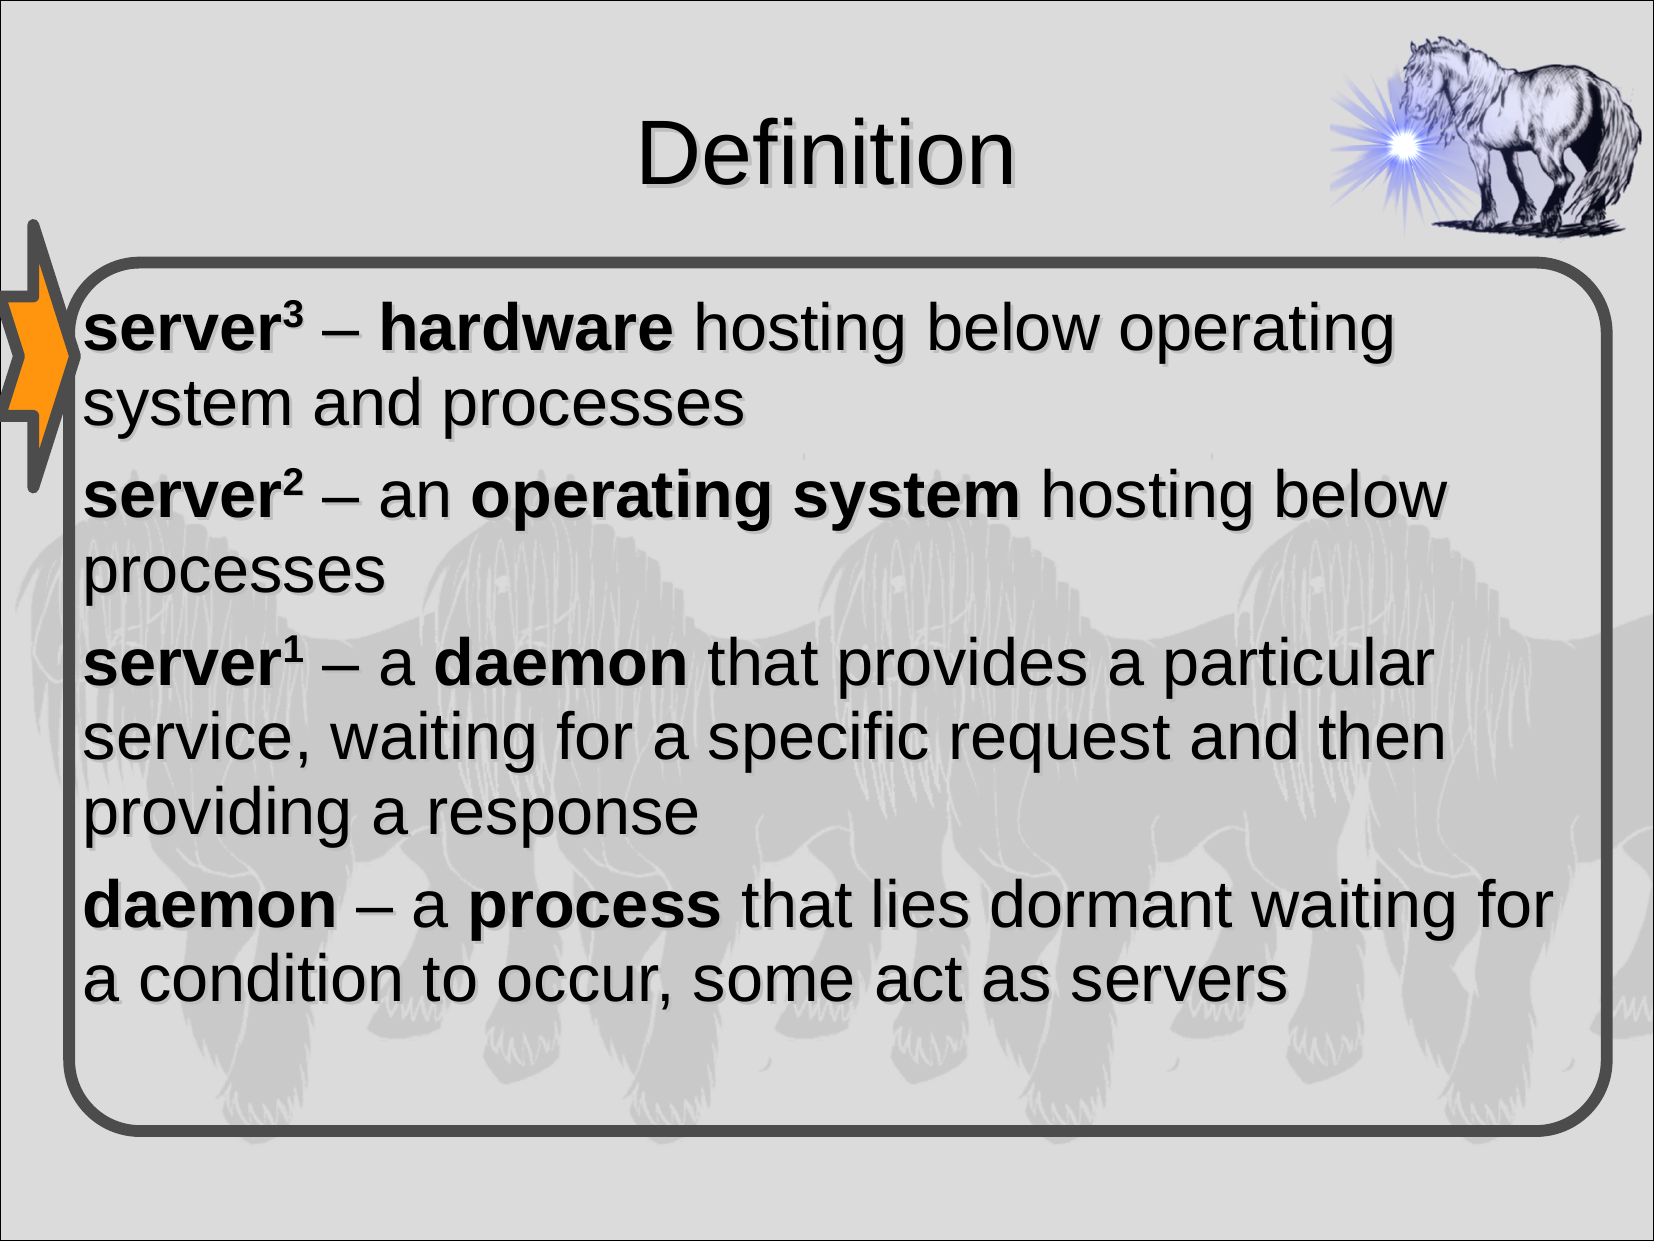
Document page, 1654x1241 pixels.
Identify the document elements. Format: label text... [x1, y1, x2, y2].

picture [1330, 8, 1645, 245]
title Definition [82, 49, 1571, 257]
text_box [0, 224, 76, 488]
list server3 – hardware hosting below operating system and processes server2 – an operating system hosting below processes server1 – a daemon that provides a particular service, waiting for a specific request and then providing a response daemon – a process that lies dormant waiting for a condition to occur, some act as servers [82, 290, 1571, 1109]
